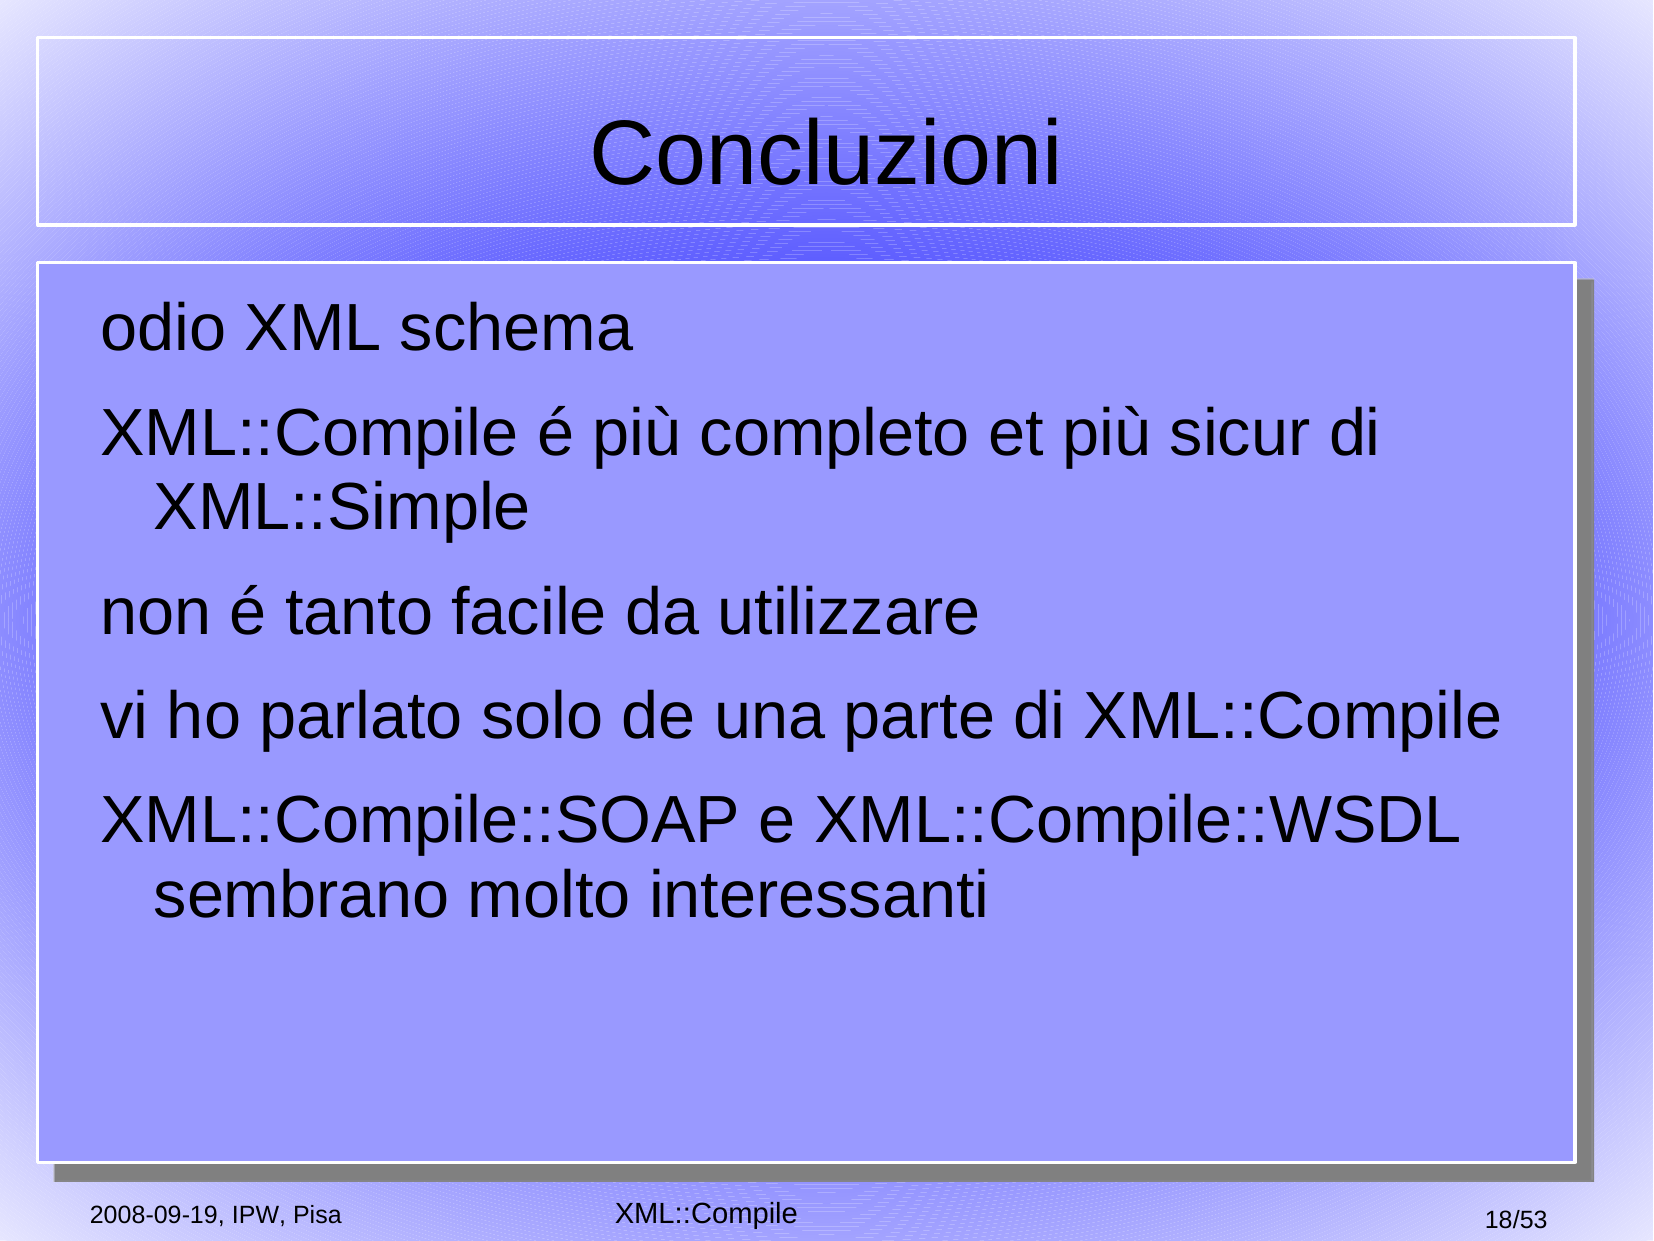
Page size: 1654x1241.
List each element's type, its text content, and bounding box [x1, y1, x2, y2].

title Concluzioni [82, 56, 1571, 250]
list odio XML schema XML::Compile é più completo et più sicur di XML::Simple non é tanto facile da utilizzare vi ho parlato solo de una parte di XML::Compile XML::Compile::SOAP e XML::Compile::WSDL sembrano molto interessanti [82, 290, 1571, 1111]
